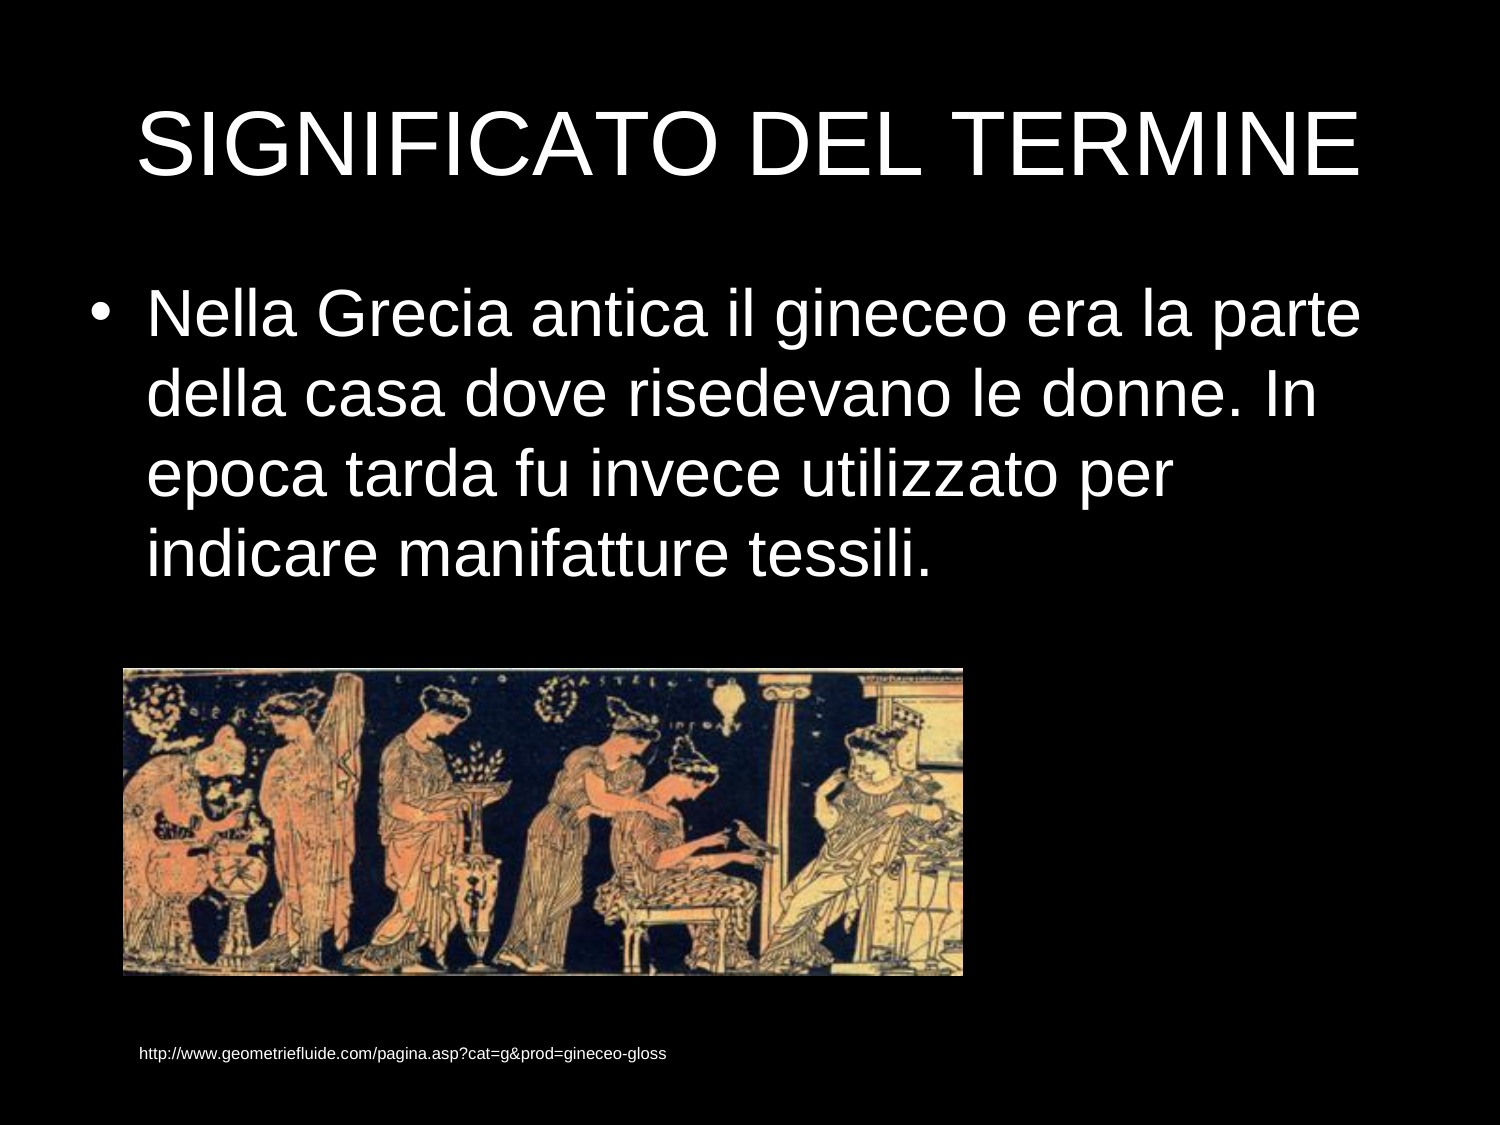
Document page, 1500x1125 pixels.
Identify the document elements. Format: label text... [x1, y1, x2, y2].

list Nella Grecia antica il gineceo era la parte della casa dove risedevano le donne. In epoca tarda fu invece utilizzato per indicare manifatture tessili. [75, 262, 1426, 1006]
picture [123, 668, 963, 976]
text_box http://www.geometriefluide.com/pagina.asp?cat=g&prod=gineceo-gloss [124, 1034, 683, 1071]
title SIGNIFICATO DEL TERMINE [75, 45, 1426, 233]
